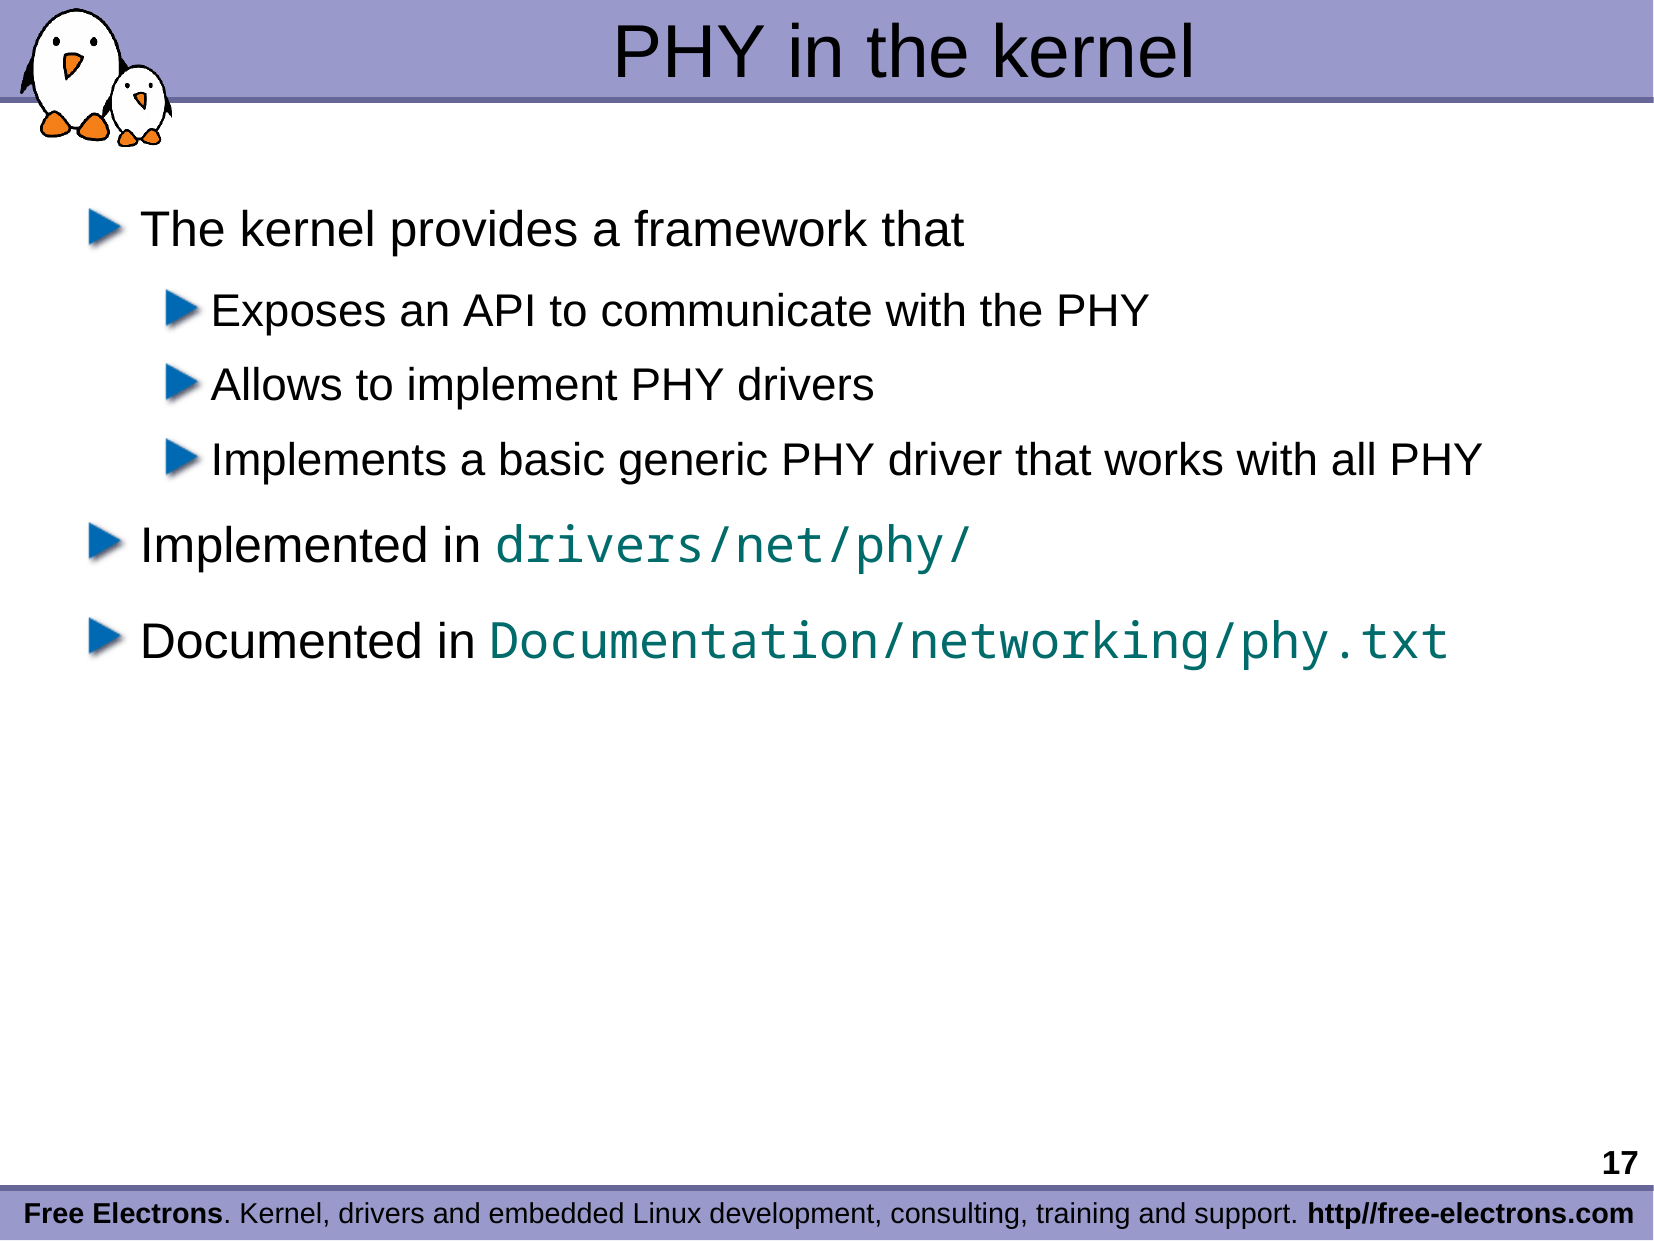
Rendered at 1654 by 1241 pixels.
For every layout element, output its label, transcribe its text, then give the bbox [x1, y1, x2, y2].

title PHY in the kernel [178, 4, 1631, 98]
list The kernel provides a framework that Exposes an API to communicate with the PHY Allows to implement PHY drivers Implements a basic generic PHY driver that works with all PHY Implemented in drivers/net/phy/ Documented in Documentation/networking/phy.txt [68, 201, 1592, 1118]
picture [20, 8, 172, 147]
